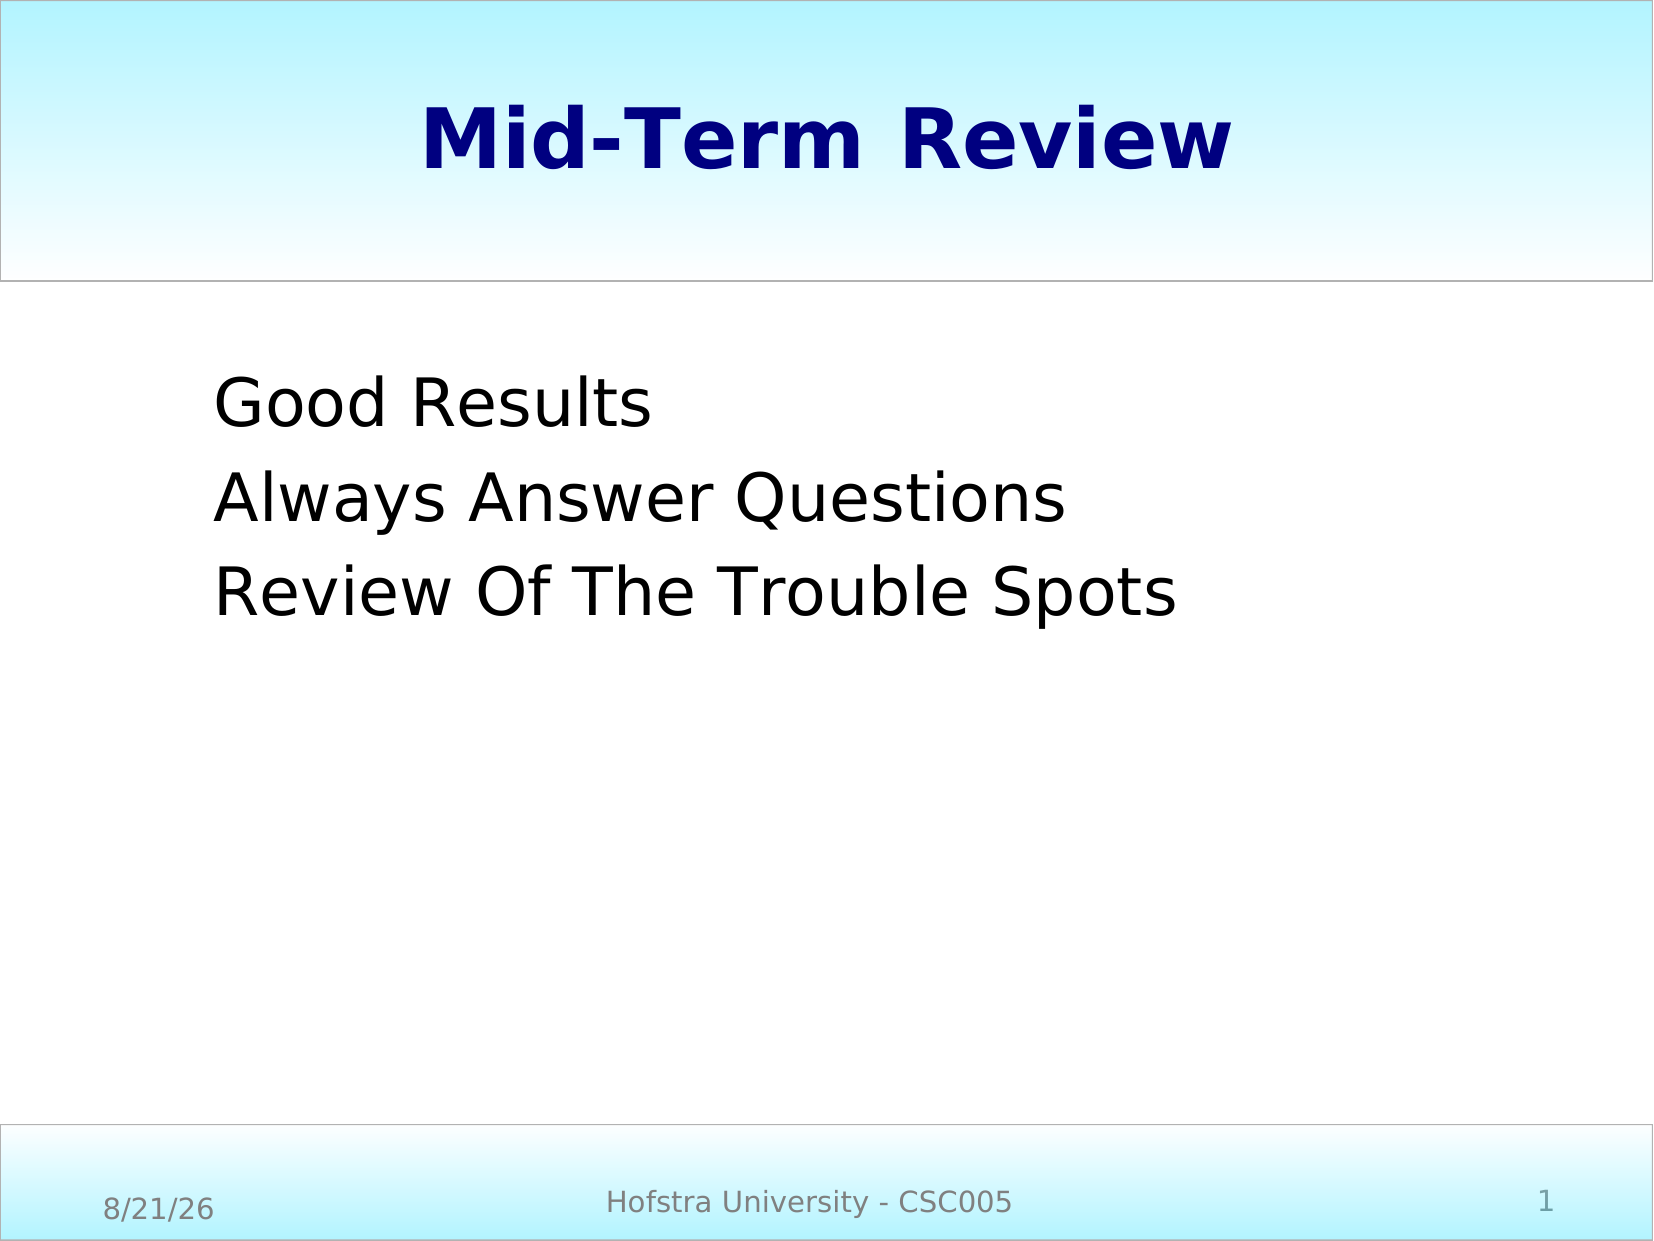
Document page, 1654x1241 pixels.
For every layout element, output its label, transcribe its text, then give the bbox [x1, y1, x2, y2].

list Good Results Always Answer Questions Review Of The Trouble Spots [213, 364, 1619, 1110]
title Mid-Term Review [78, 77, 1576, 203]
